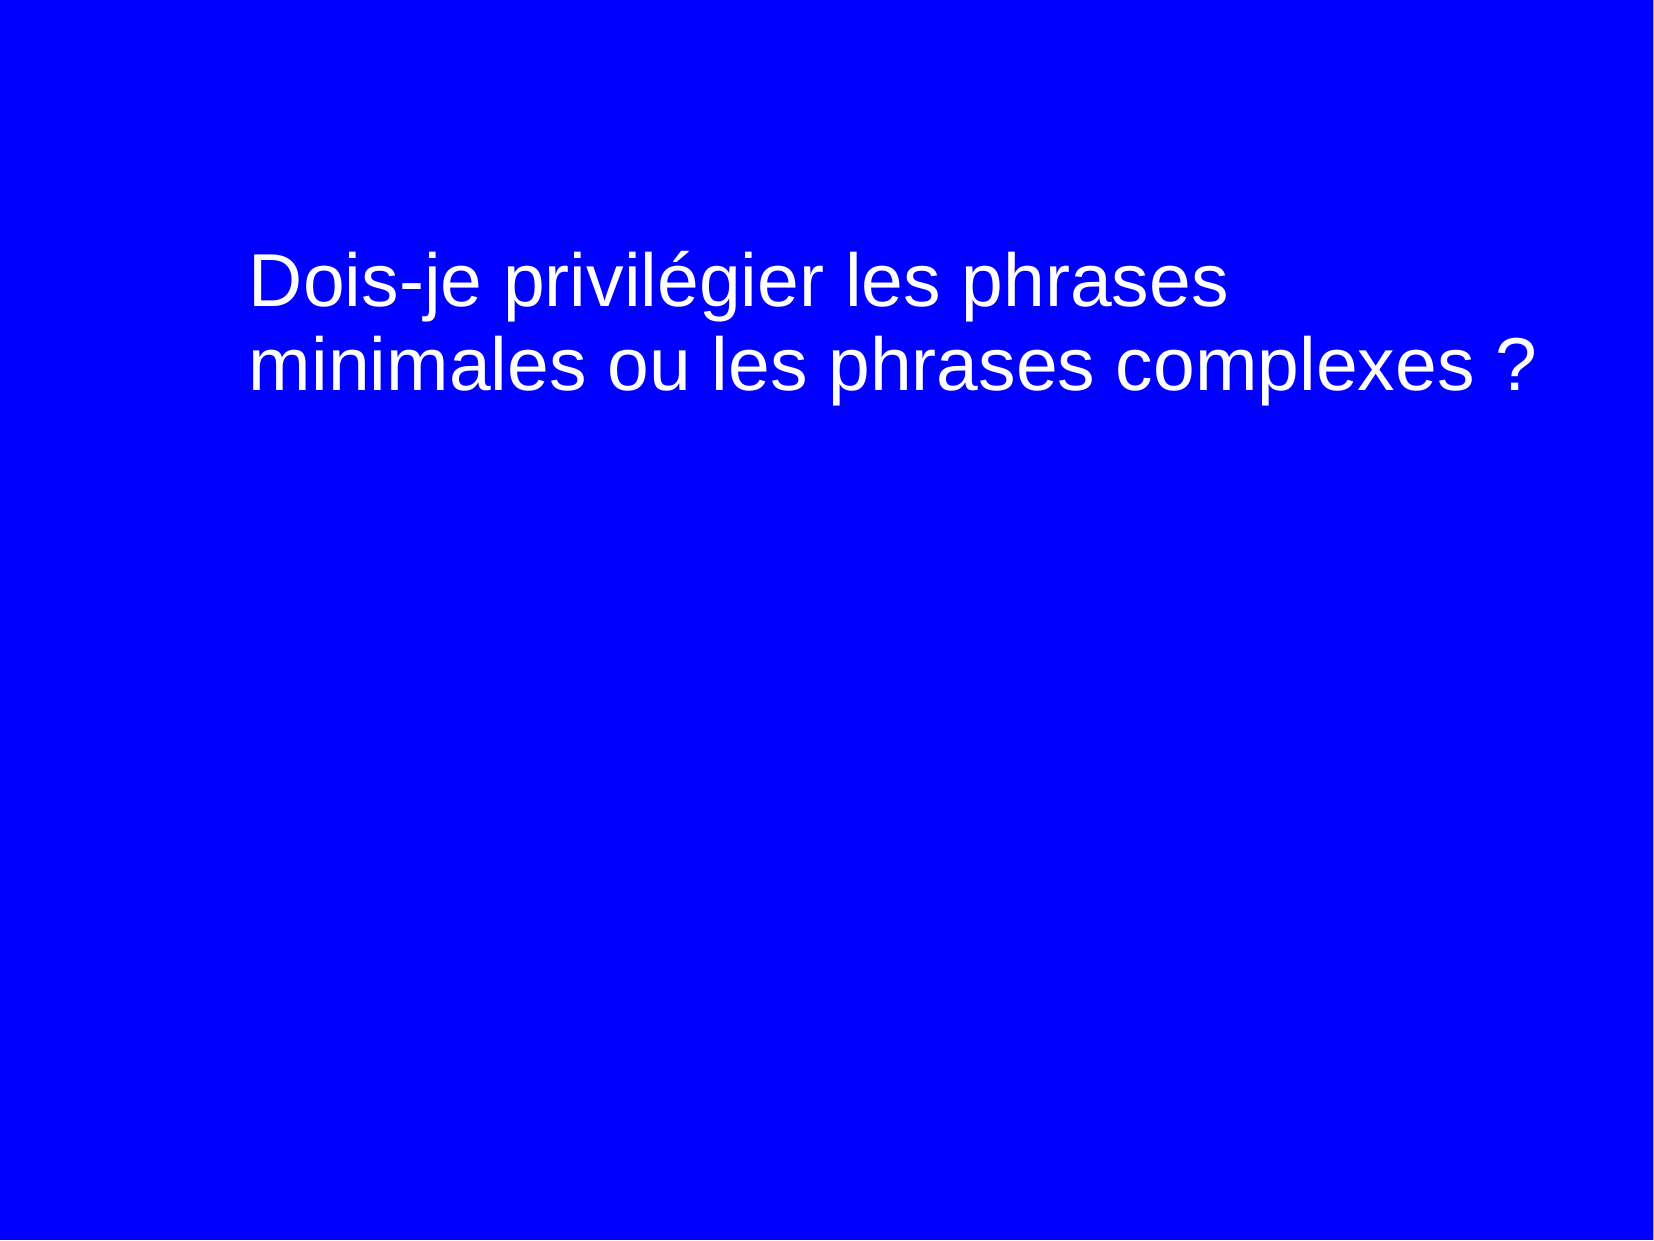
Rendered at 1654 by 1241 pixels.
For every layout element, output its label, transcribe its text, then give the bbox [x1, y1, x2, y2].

text_box Dois-je privilégier les phrases minimales ou les phrases complexes ? [234, 230, 1565, 414]
